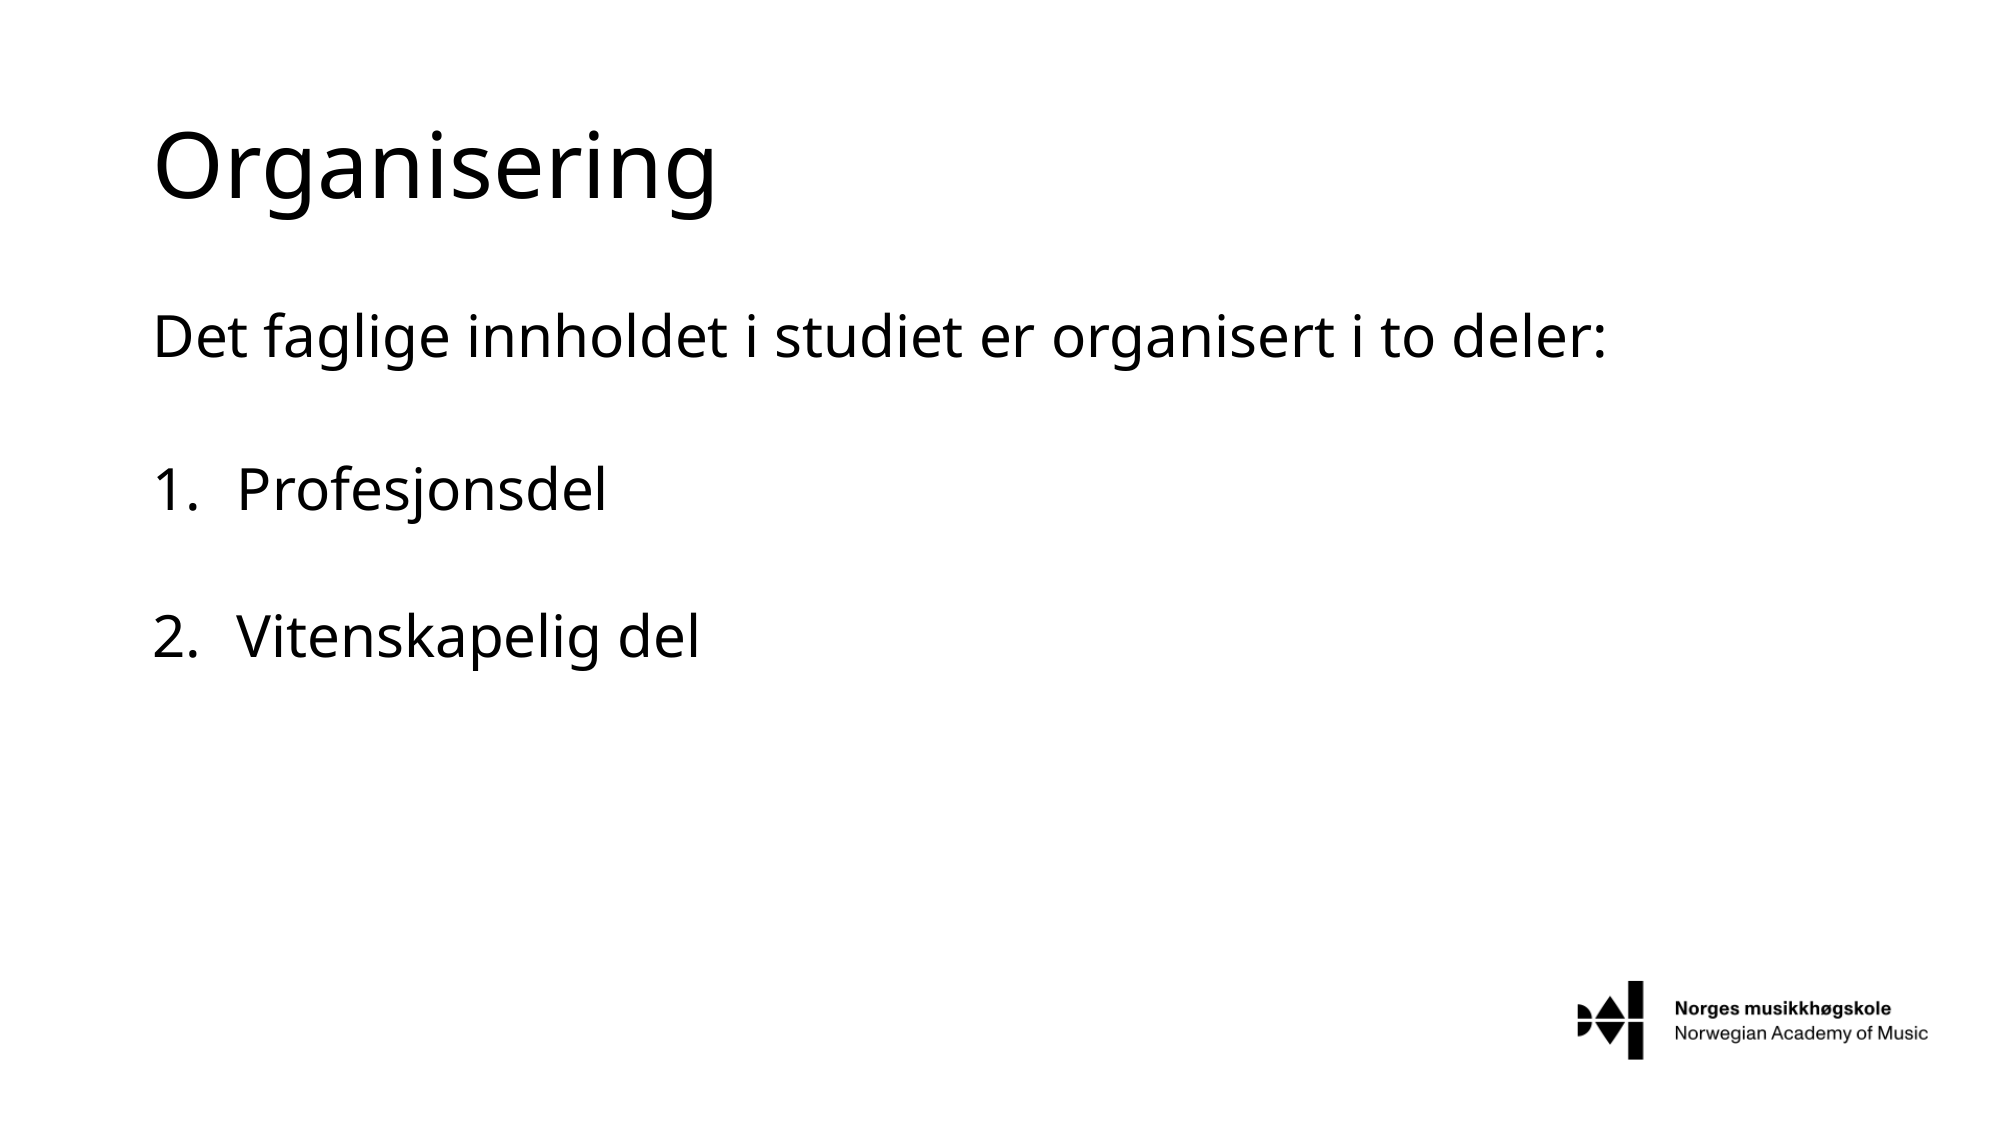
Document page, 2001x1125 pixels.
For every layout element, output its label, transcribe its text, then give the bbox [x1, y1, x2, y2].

title Organisering [137, 59, 1863, 278]
picture [1514, 960, 2000, 1111]
list Det faglige innholdet i studiet er organisert i to deler: Profesjonsdel Vitenskapelig del [137, 299, 1863, 1014]
